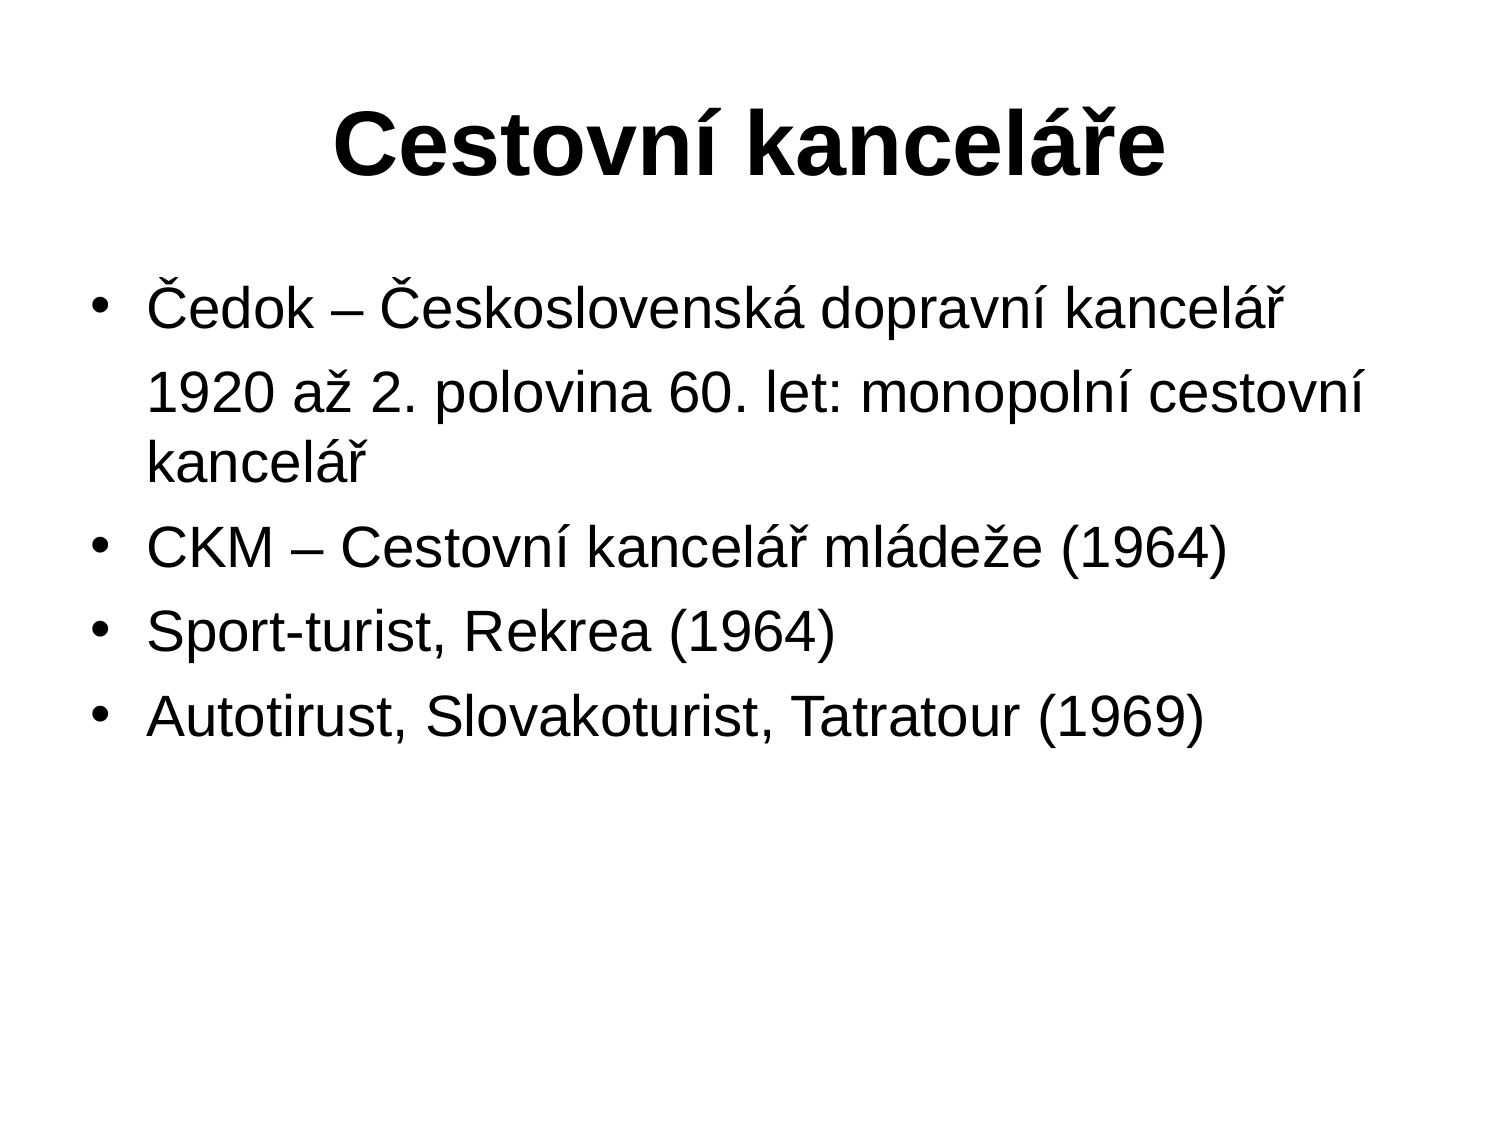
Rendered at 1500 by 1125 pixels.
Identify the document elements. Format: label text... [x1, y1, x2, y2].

list Čedok – Československá dopravní kancelář 1920 až 2. polovina 60. let: monopolní cestovní kancelář CKM – Cestovní kancelář mládeže (1964) Sport-turist, Rekrea (1964) Autotirust, Slovakoturist, Tatratour (1969) [75, 262, 1426, 1006]
title Cestovní kanceláře [75, 45, 1426, 233]
